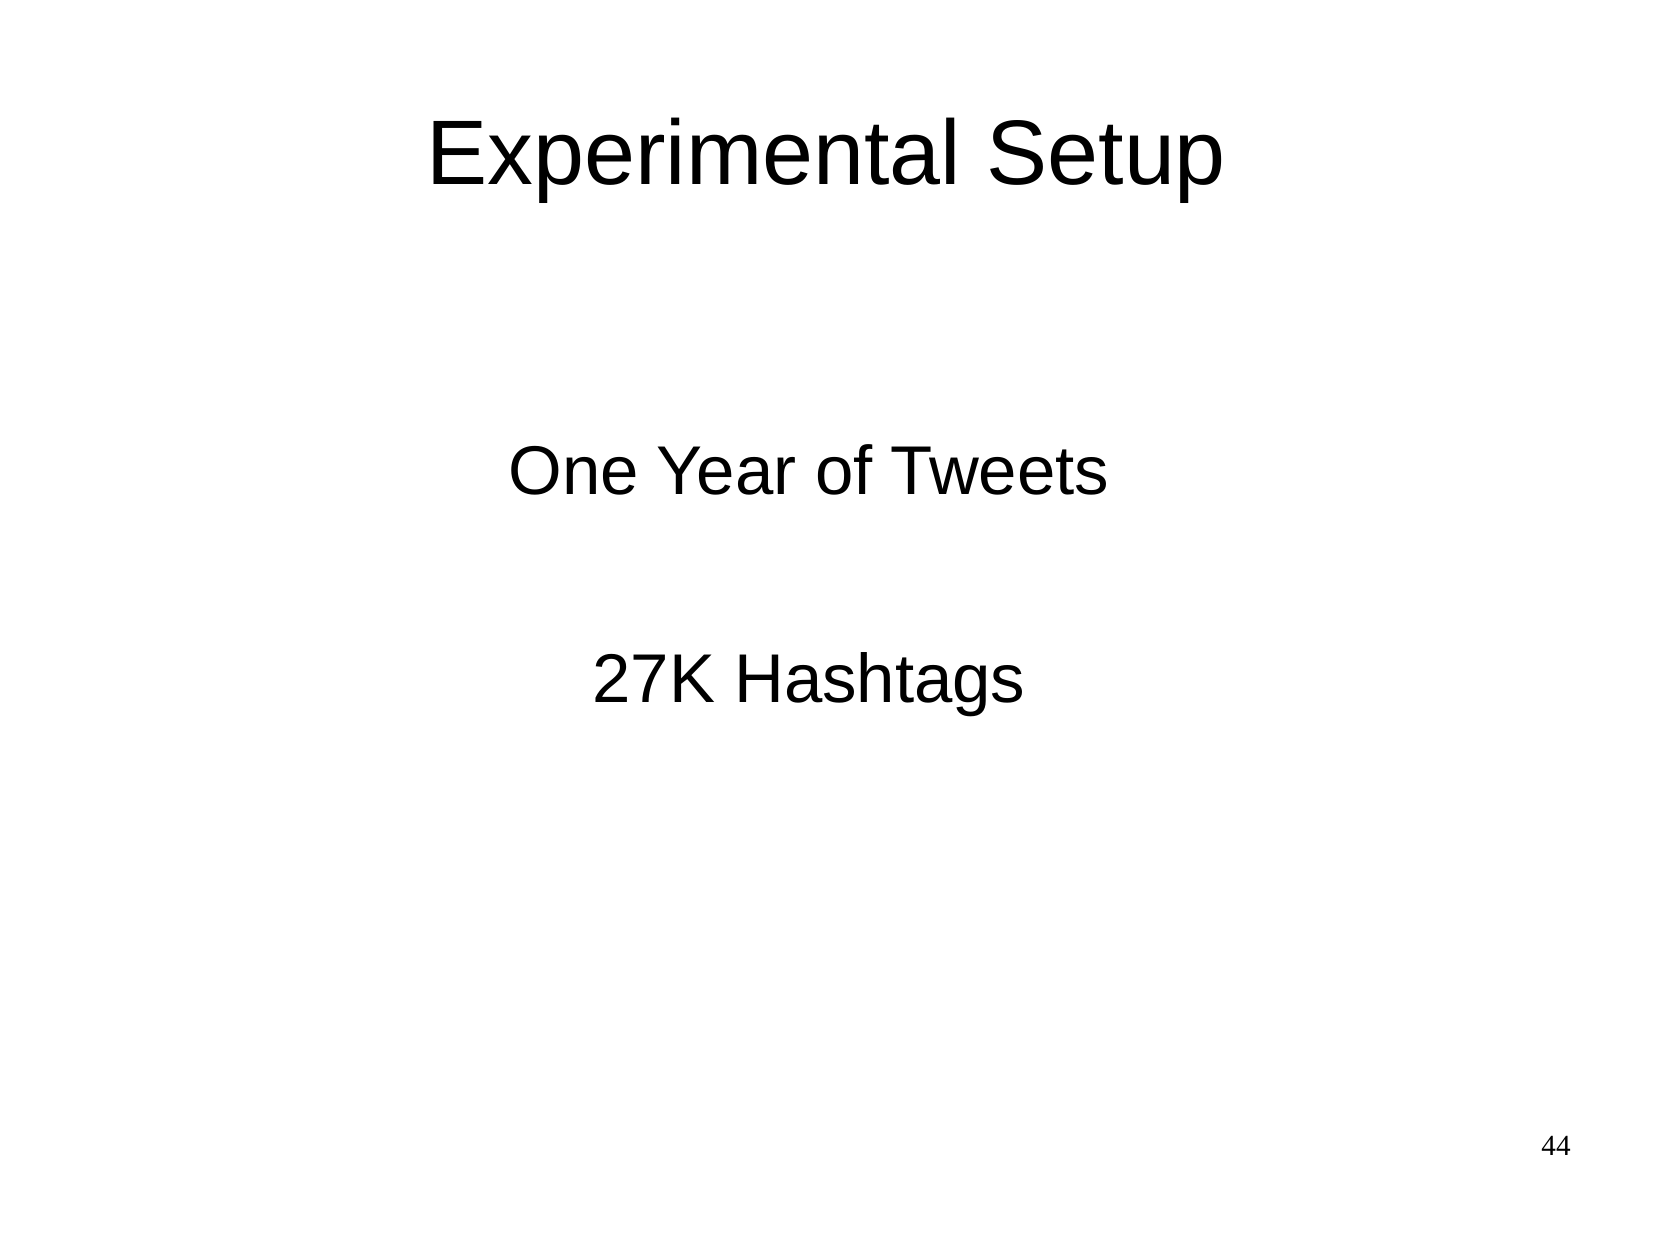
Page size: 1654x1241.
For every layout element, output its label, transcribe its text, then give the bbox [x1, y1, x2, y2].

title Experimental Setup [82, 49, 1571, 257]
list One Year of Tweets 27K Hashtags [425, 431, 1193, 721]
